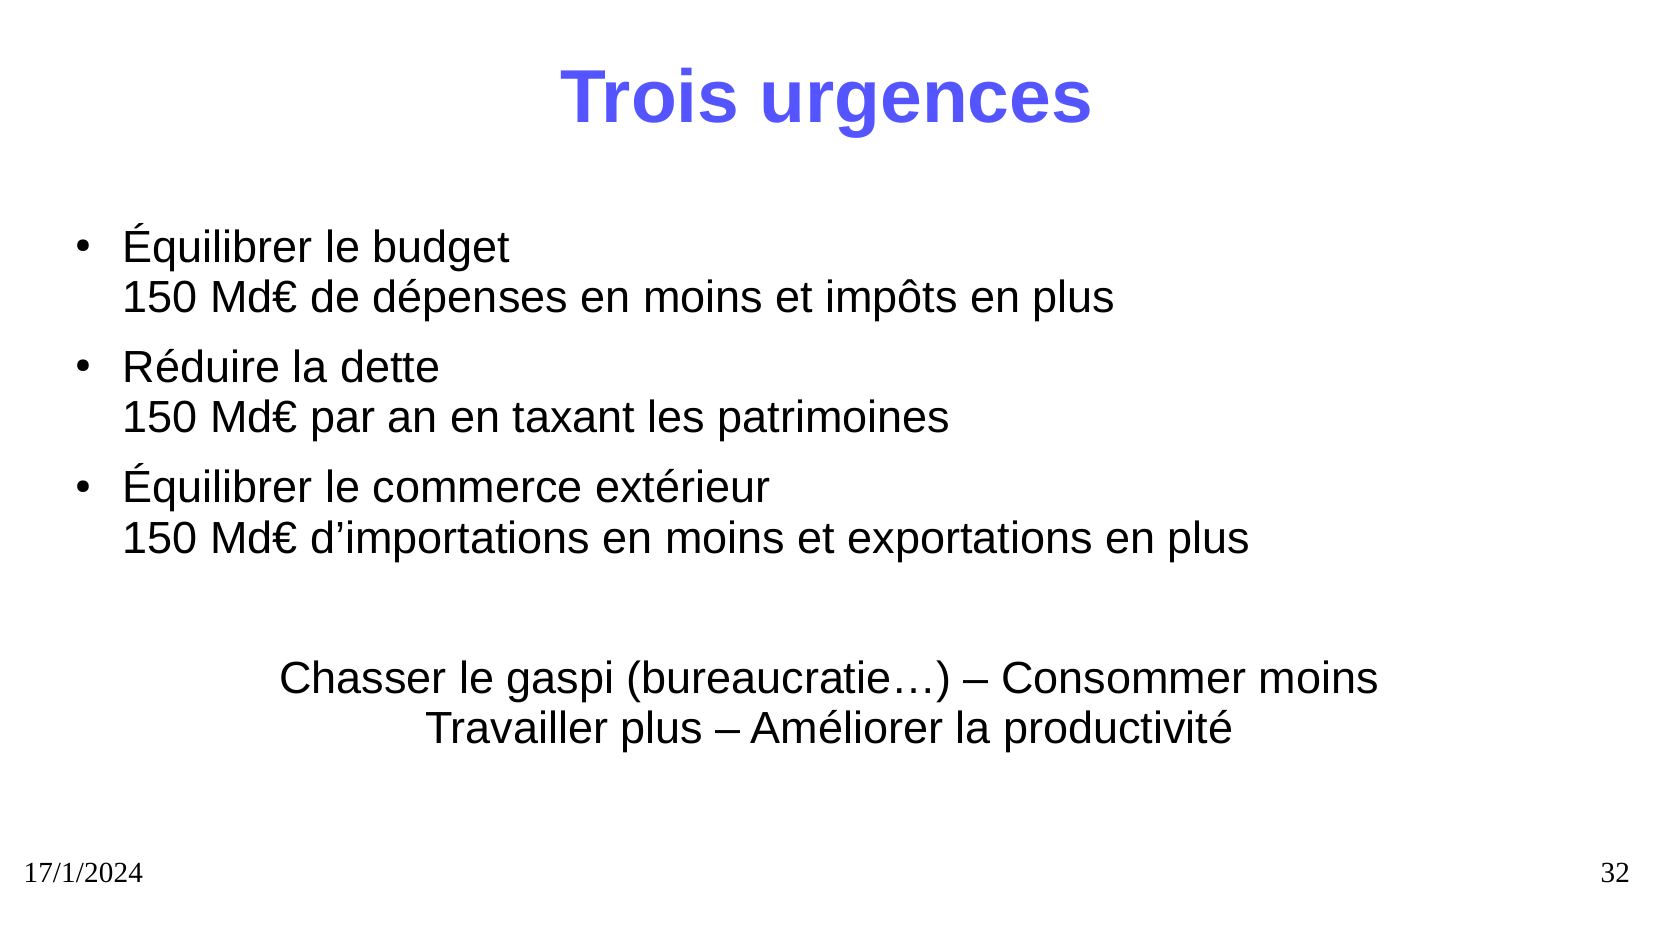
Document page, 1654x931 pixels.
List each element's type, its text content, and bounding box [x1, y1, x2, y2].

list Équilibrer le budget 150 Md€ de dépenses en moins et impôts en plus Réduire la dette 150 Md€ par an en taxant les patrimoines Équilibrer le commerce extérieur 150 Md€ d’importations en moins et exportations en plus Chasser le gaspi (bureaucratie…) – Consommer moins Travailler plus – Améliorer la productivité [59, 217, 1600, 758]
title Trois urgences [82, 37, 1571, 156]
